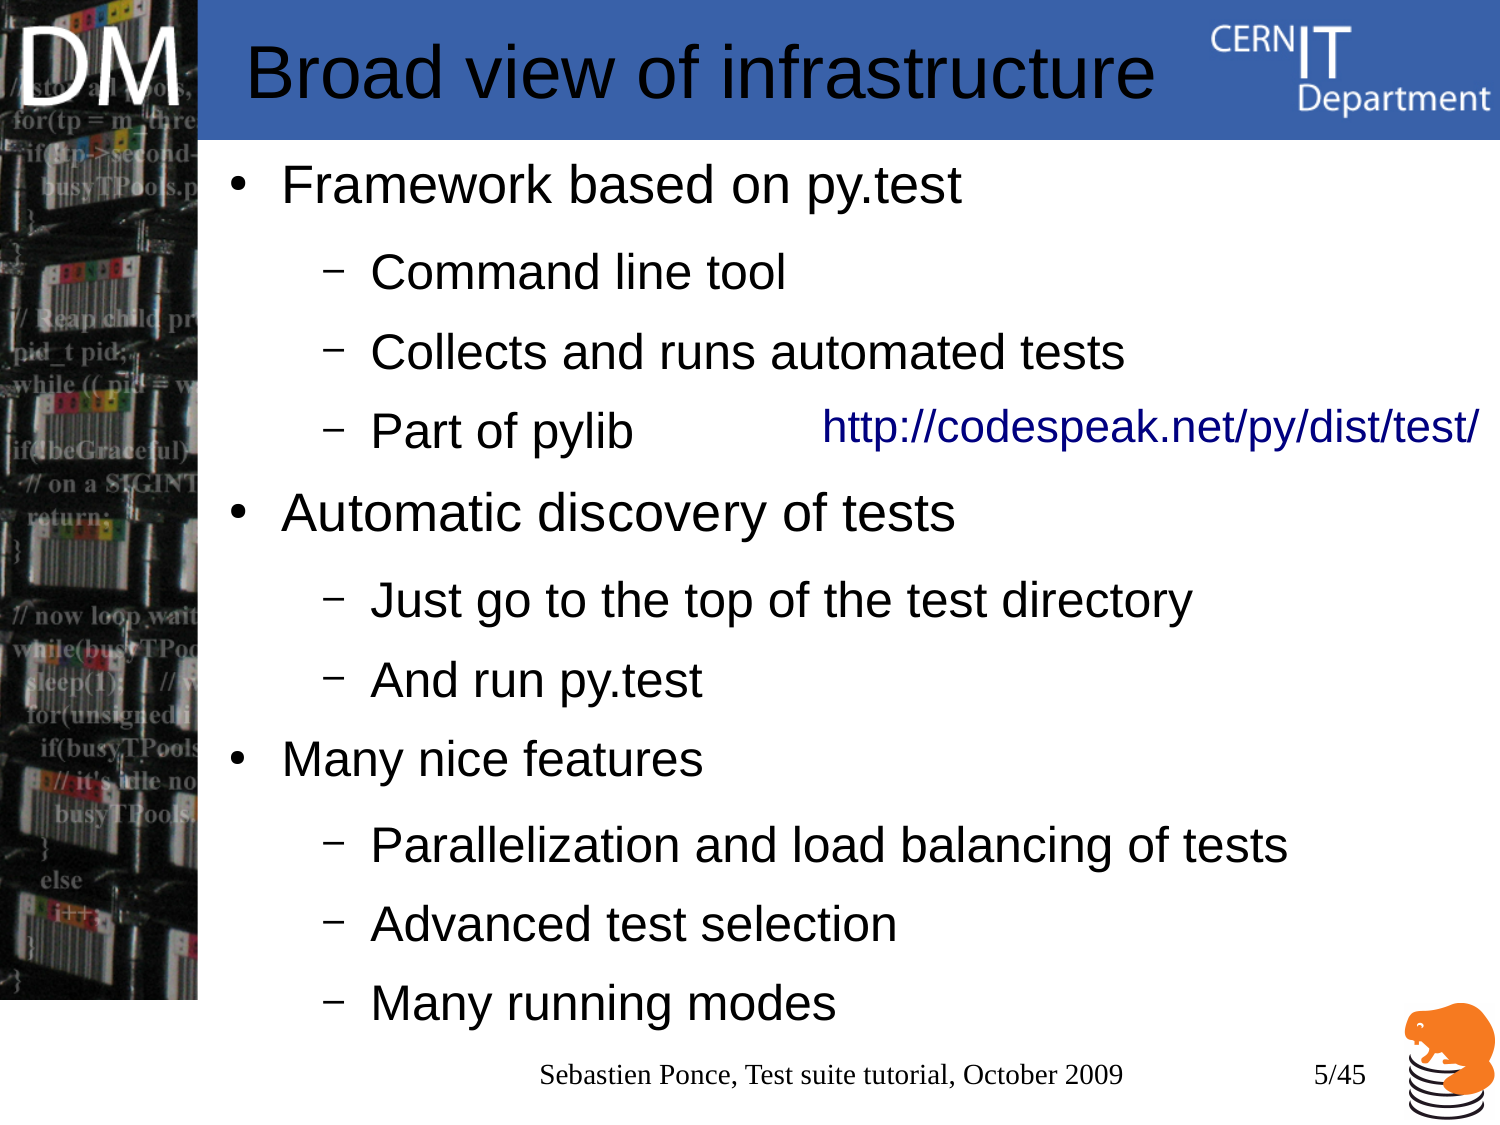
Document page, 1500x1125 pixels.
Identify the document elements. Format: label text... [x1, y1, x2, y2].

title Broad view of infrastructure [230, 0, 1181, 138]
text_box http://codespeak.net/py/dist/test/ [807, 393, 1495, 460]
list Framework based on py.test Command line tool Collects and runs automated tests Part of pylib Automatic discovery of tests Just go to the top of the test directory And run py.test Many nice features Parallelization and load balancing of tests Advanced test selection Many running modes [177, 139, 1457, 1039]
picture [198, 0, 1500, 140]
picture [1404, 1003, 1495, 1120]
